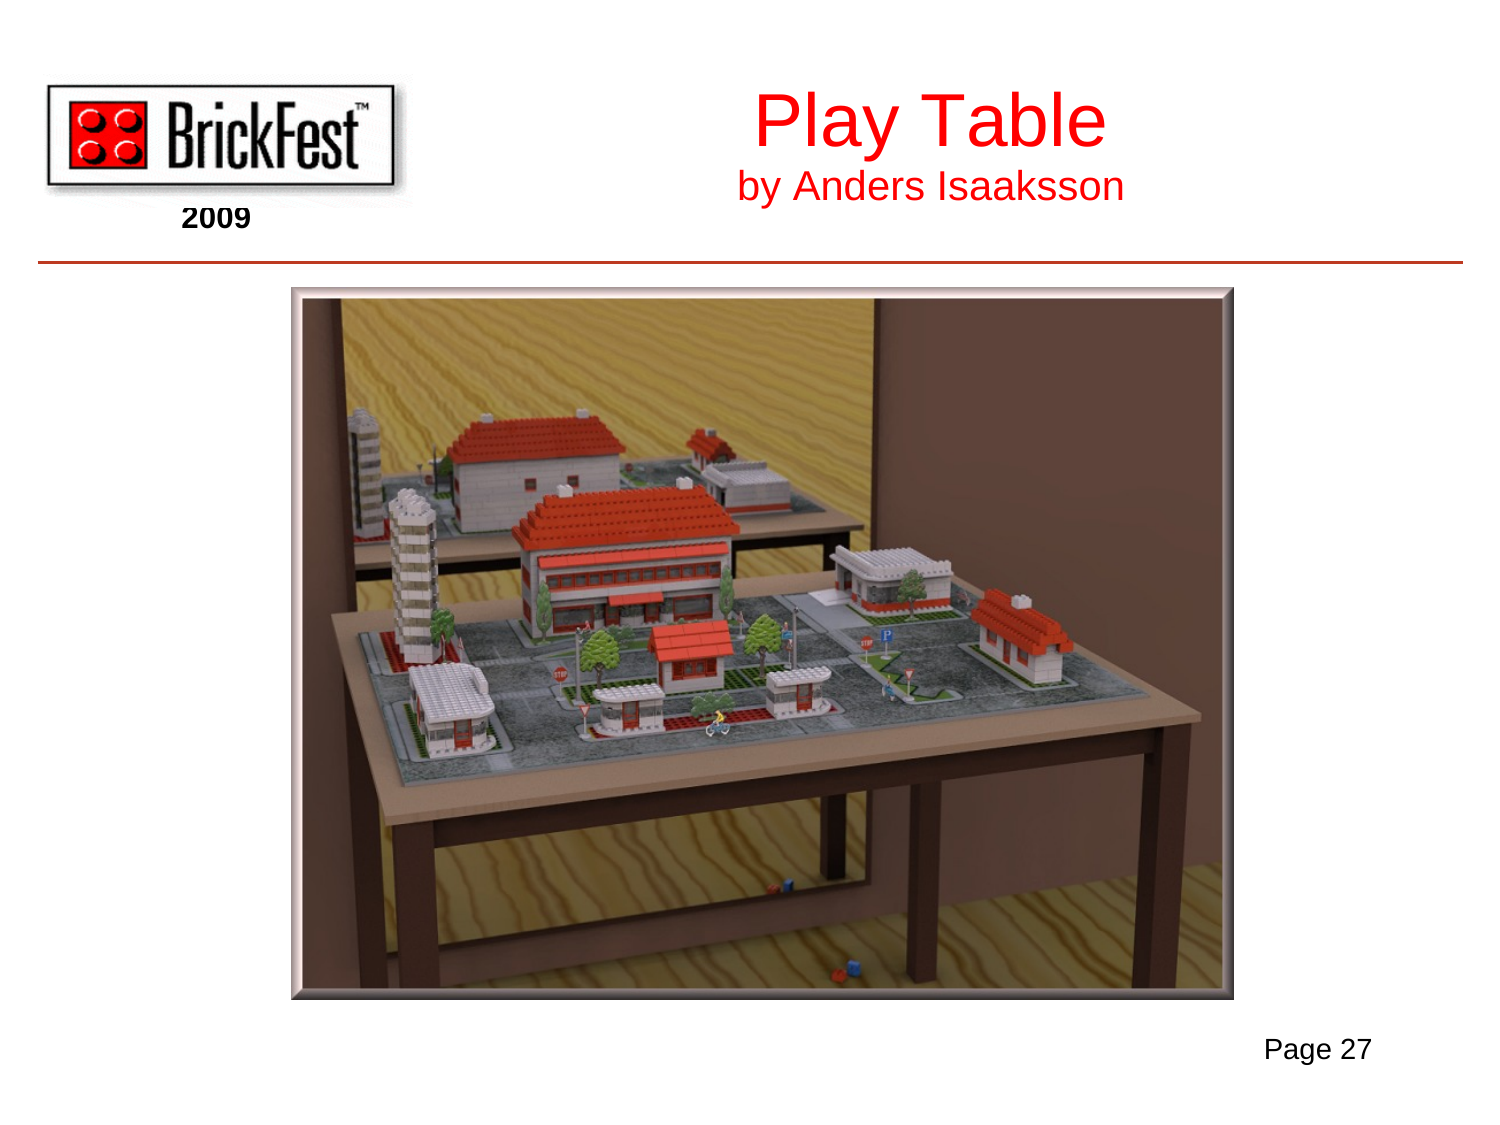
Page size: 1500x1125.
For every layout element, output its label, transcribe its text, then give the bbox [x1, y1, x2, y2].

picture [35, 74, 412, 208]
title Play Table by Anders Isaaksson [412, 49, 1450, 238]
picture [291, 287, 1234, 1000]
